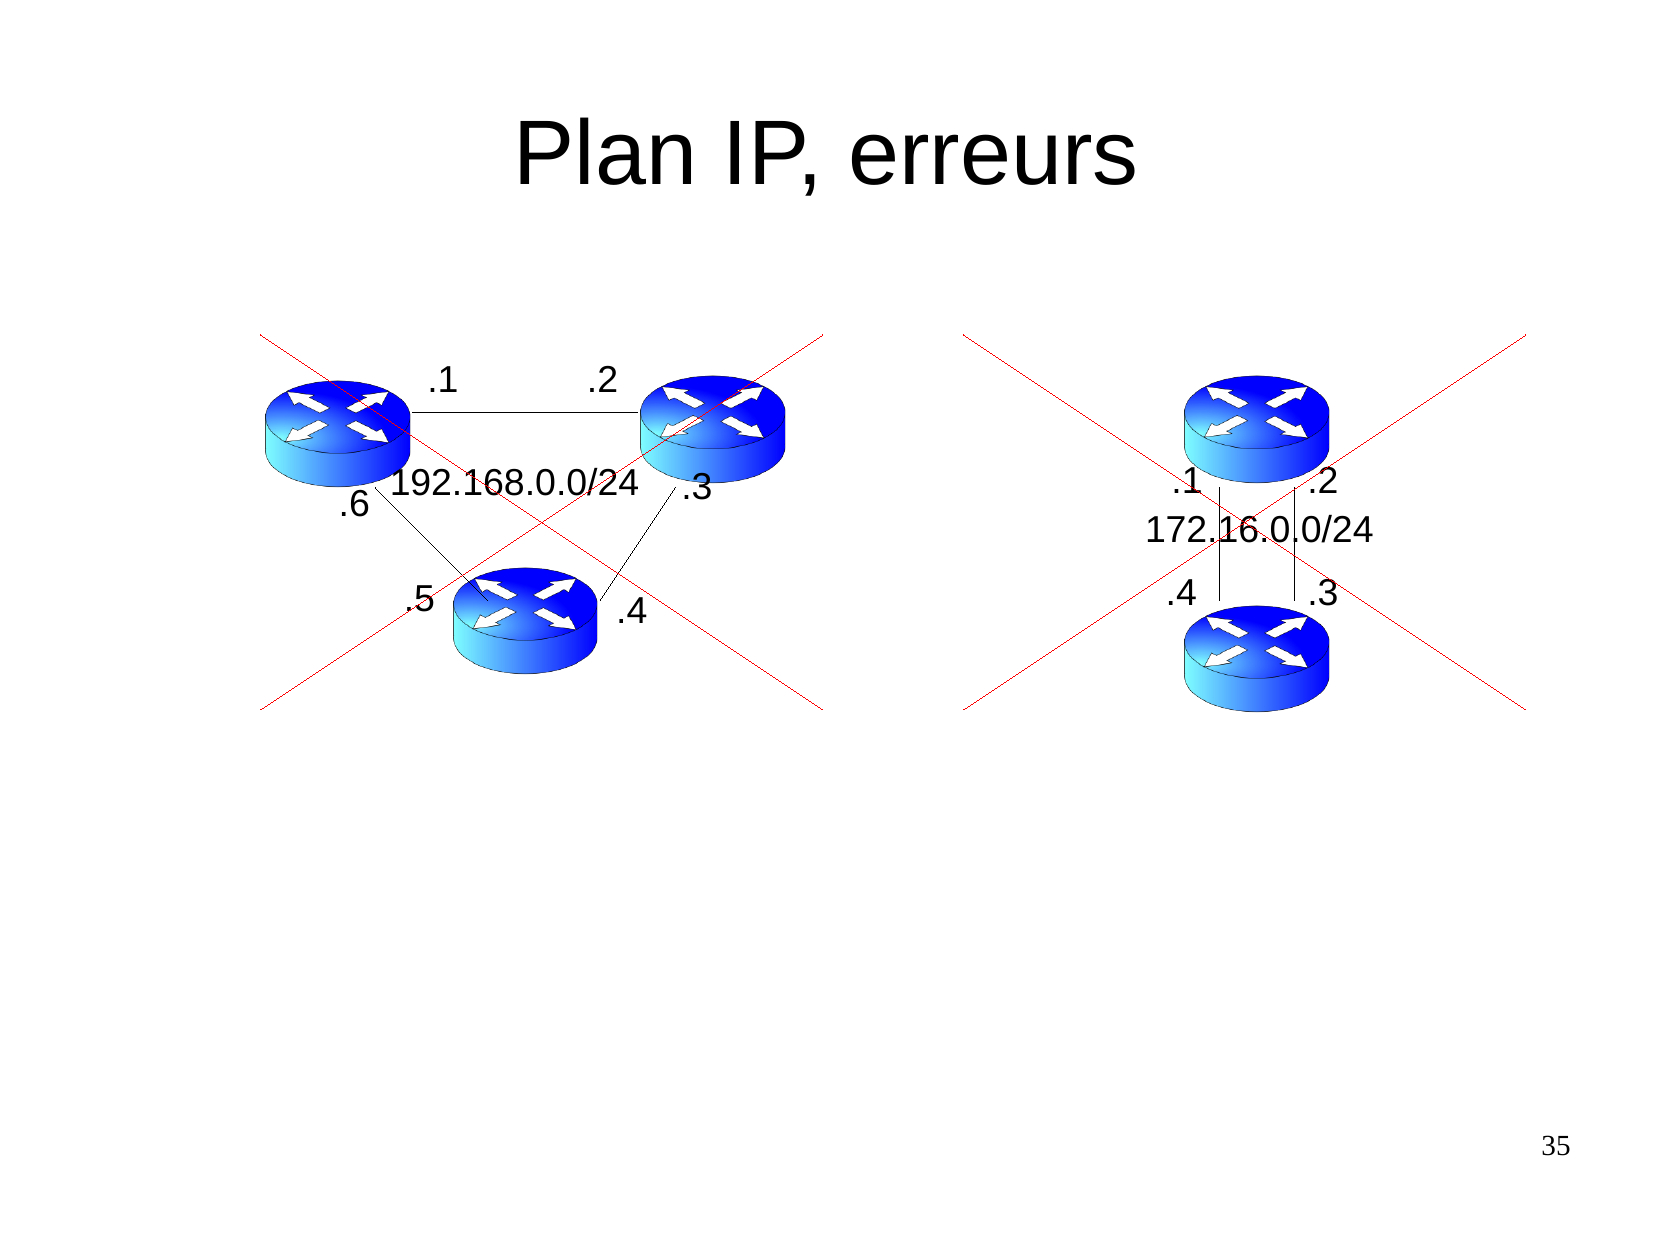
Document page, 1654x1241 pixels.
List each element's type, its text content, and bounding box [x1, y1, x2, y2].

picture [450, 566, 600, 676]
picture [1181, 604, 1332, 713]
text_box .3 [666, 457, 728, 520]
picture [637, 374, 788, 484]
picture [262, 379, 413, 488]
text_box .1 [1156, 451, 1218, 514]
text_box .1 [412, 351, 474, 413]
text_box .4 [601, 581, 663, 644]
text_box .2 [1292, 451, 1354, 514]
text_box .5 [388, 569, 450, 632]
text_box .3 [1292, 564, 1354, 626]
picture [1181, 374, 1332, 484]
text_box .2 [572, 351, 633, 413]
text_box 192.168.0.0/24 [375, 454, 655, 516]
text_box 172.16.0.0/24 [1130, 501, 1389, 563]
text_box .4 [1150, 564, 1212, 626]
title Plan IP, erreurs [82, 49, 1571, 257]
text_box .6 [323, 475, 385, 537]
